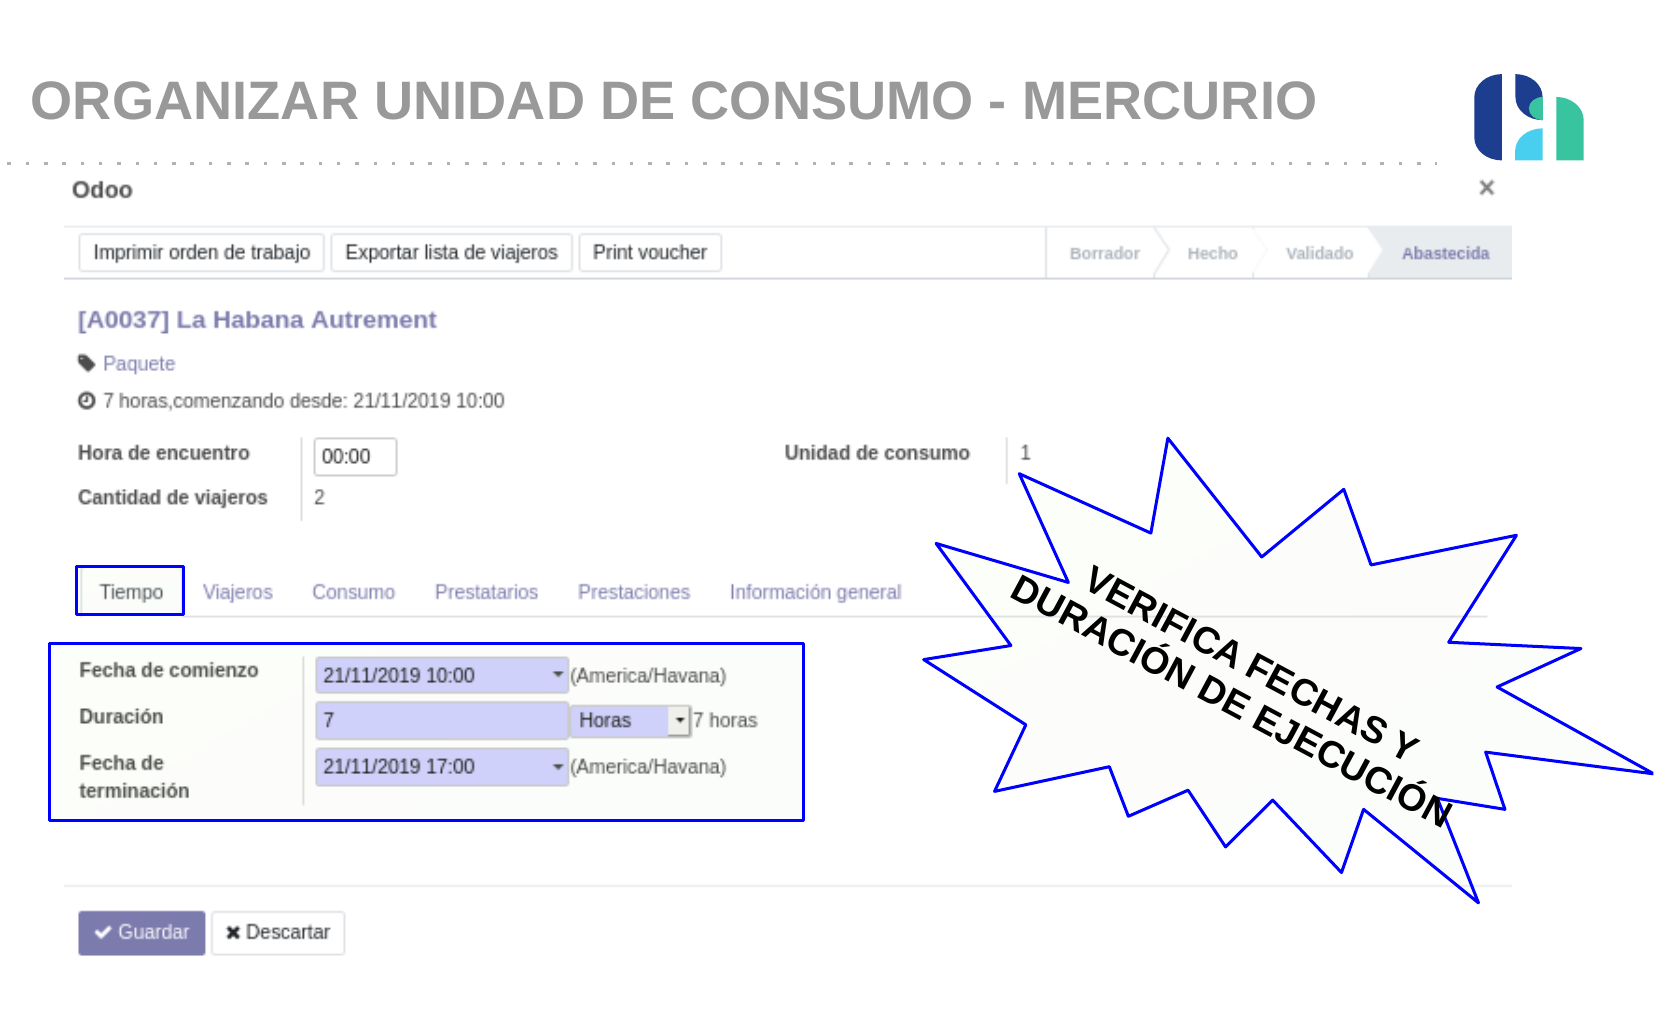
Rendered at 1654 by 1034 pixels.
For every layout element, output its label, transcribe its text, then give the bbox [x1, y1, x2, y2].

text_box [49, 643, 804, 821]
picture [1499, 681, 1512, 694]
picture [1450, 544, 1512, 645]
text_box [76, 566, 184, 615]
text_box ORGANIZAR UNIDAD DE CONSUMO - MERCURIO [30, 59, 1335, 142]
text_box VERIFICA FECHAS Y DURACIÓN DE EJECUCIÓN [923, 438, 1654, 903]
picture [64, 163, 1512, 969]
picture [1474, 74, 1584, 161]
